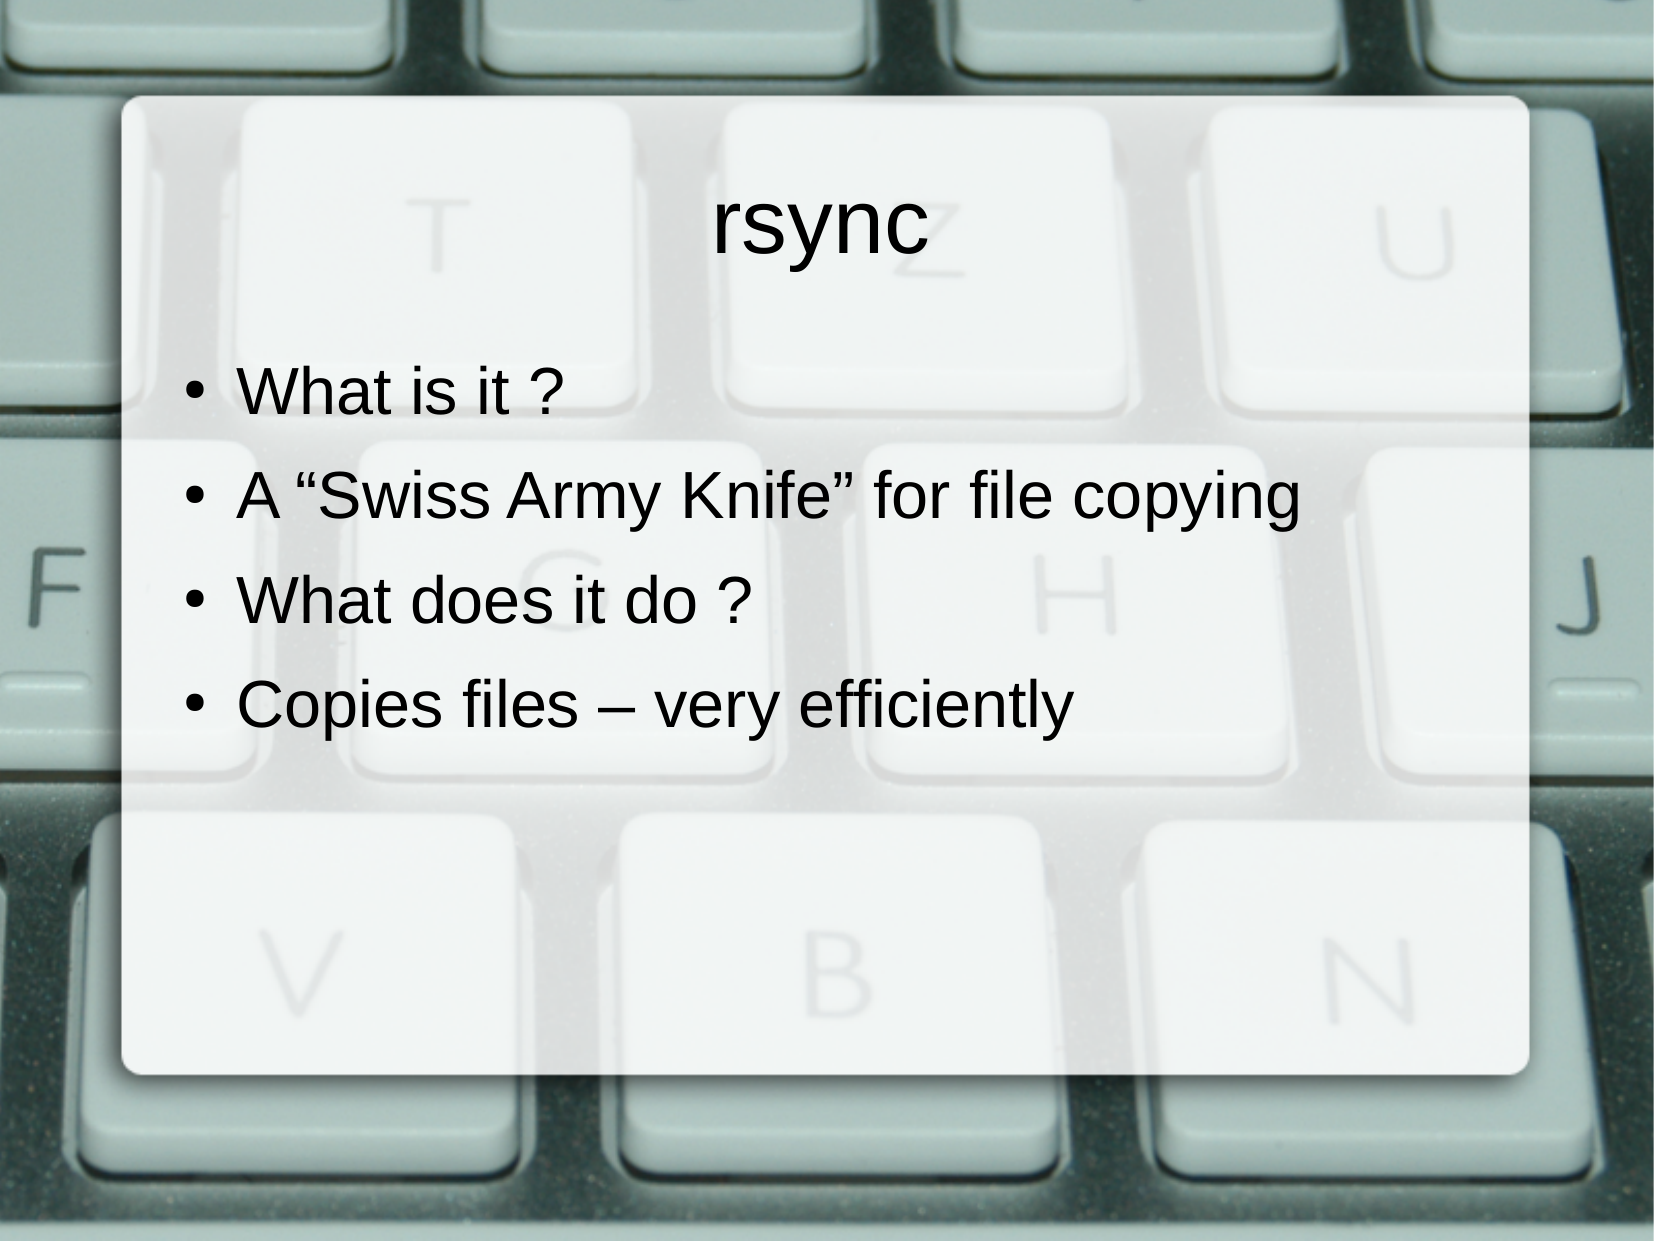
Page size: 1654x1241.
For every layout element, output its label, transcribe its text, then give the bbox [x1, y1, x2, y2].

list What is it ? A “Swiss Army Knife” for file copying What does it do ? Copies files – very efficiently [147, 354, 1506, 1064]
title rsync [135, 117, 1506, 325]
picture [0, 0, 1654, 1241]
